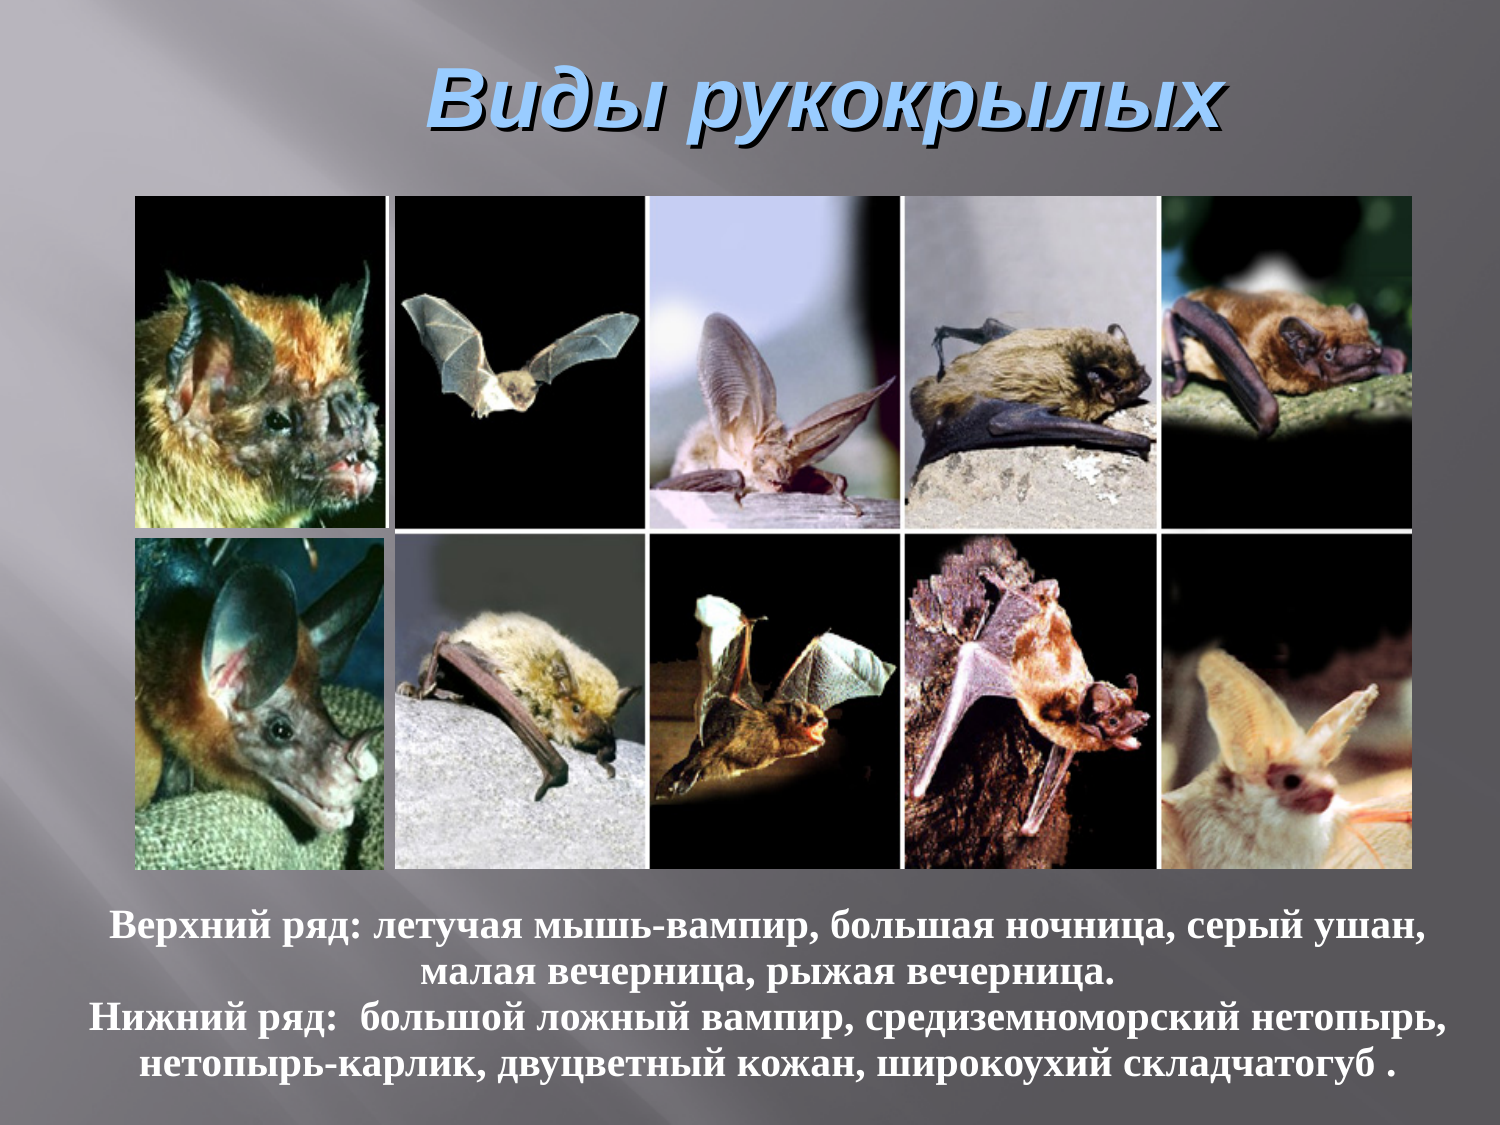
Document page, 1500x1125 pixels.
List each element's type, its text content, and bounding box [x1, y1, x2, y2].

title Виды рукокрылых [150, 0, 1500, 188]
picture [395, 196, 1412, 869]
picture [135, 538, 384, 870]
picture [135, 196, 389, 528]
text_box Верхний ряд: летучая мышь-вампир, большая ночница, серый ушан, малая вечерница, рыжая вечерница. Нижний ряд: большой ложный вампир, средиземноморский нетопырь, нетопырь-карлик, двуцветный кожан, широкоухий складчатогуб . [64, 893, 1471, 1094]
